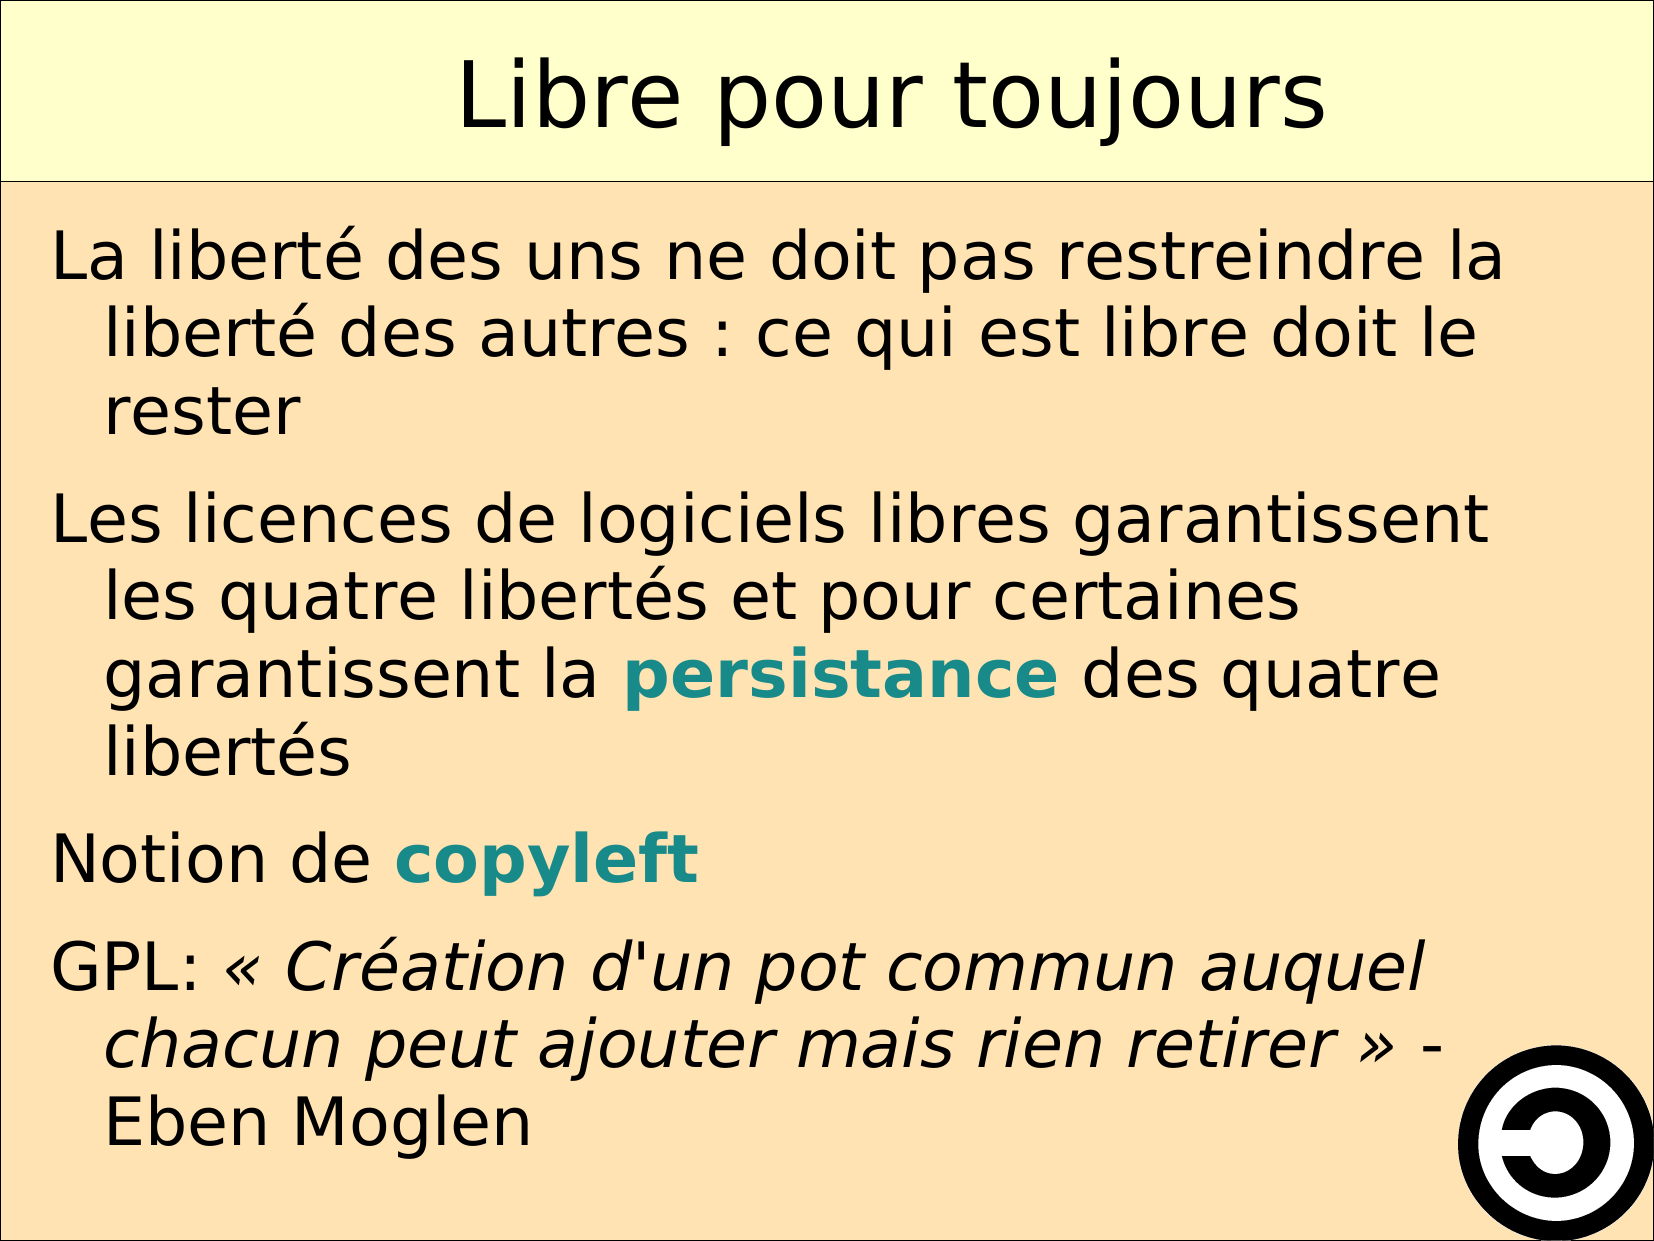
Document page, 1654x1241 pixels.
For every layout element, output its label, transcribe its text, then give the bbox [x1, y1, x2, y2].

title Libre pour toujours [180, 29, 1606, 163]
list La liberté des uns ne doit pas restreindre la liberté des autres : ce qui est libre doit le rester Les licences de logiciels libres garantissent les quatre libertés et pour certaines garantissent la persistance des quatre libertés Notion de copyleft GPL: « Création d'un pot commun auquel chacun peut ajouter mais rien retirer » - Eben Moglen [32, 217, 1602, 1190]
picture [1458, 1045, 1654, 1241]
